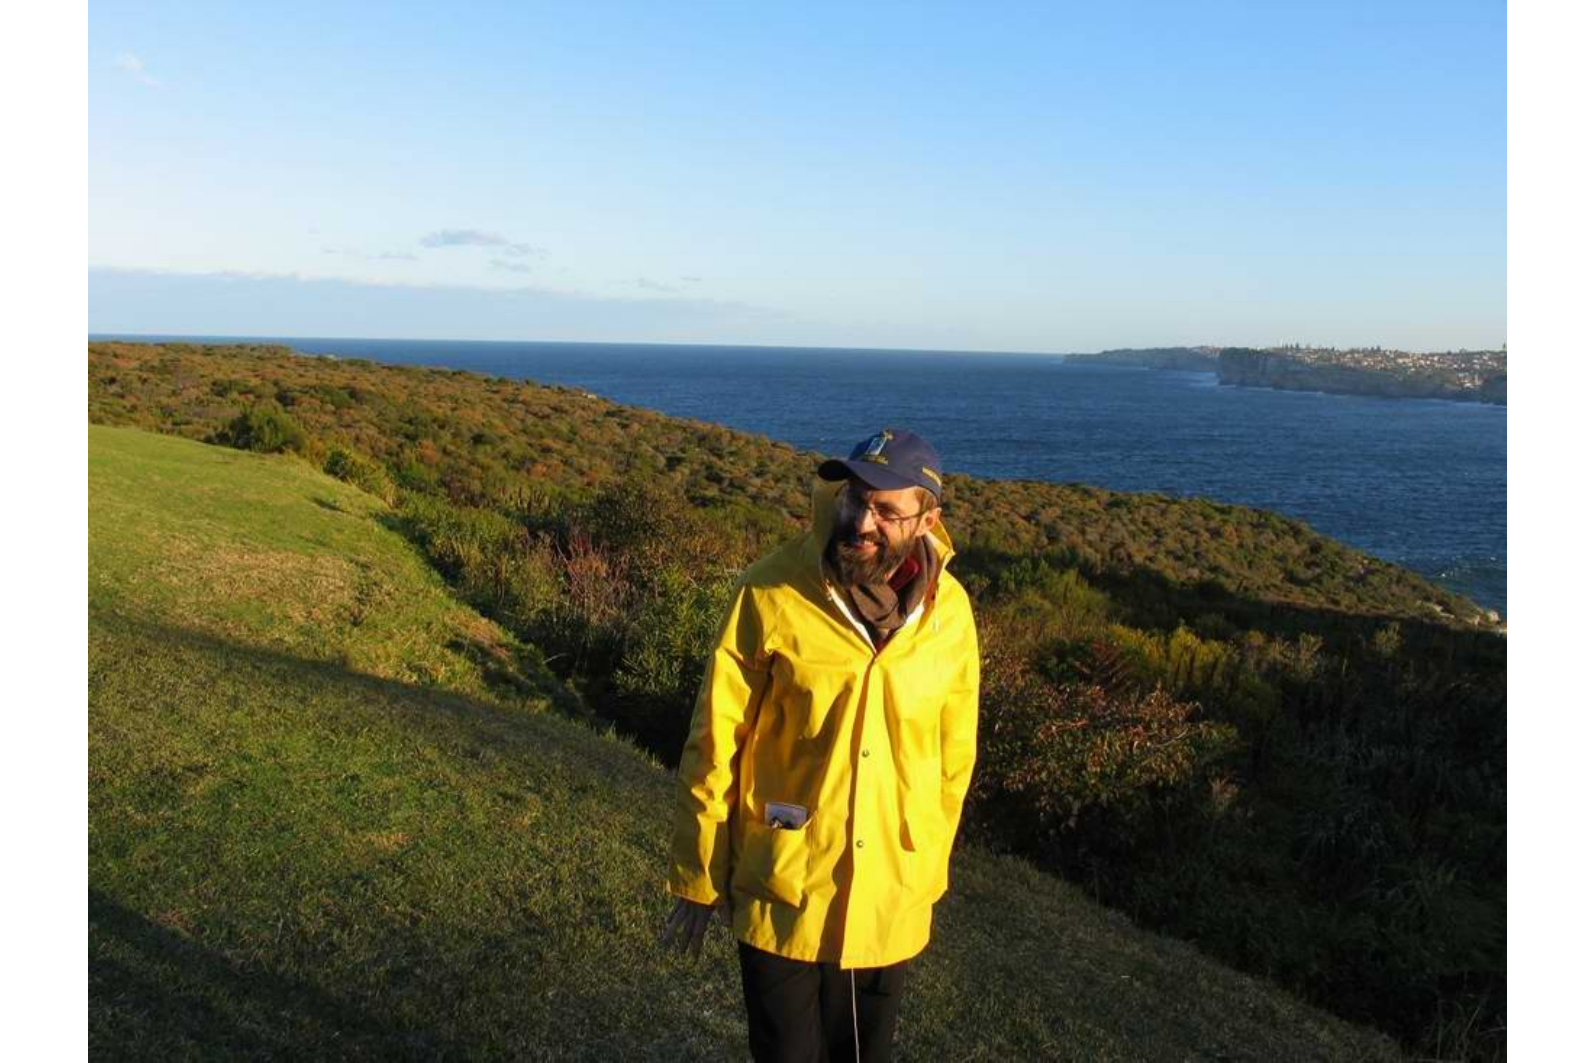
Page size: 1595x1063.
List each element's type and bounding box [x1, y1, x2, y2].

picture [88, 0, 1507, 1063]
